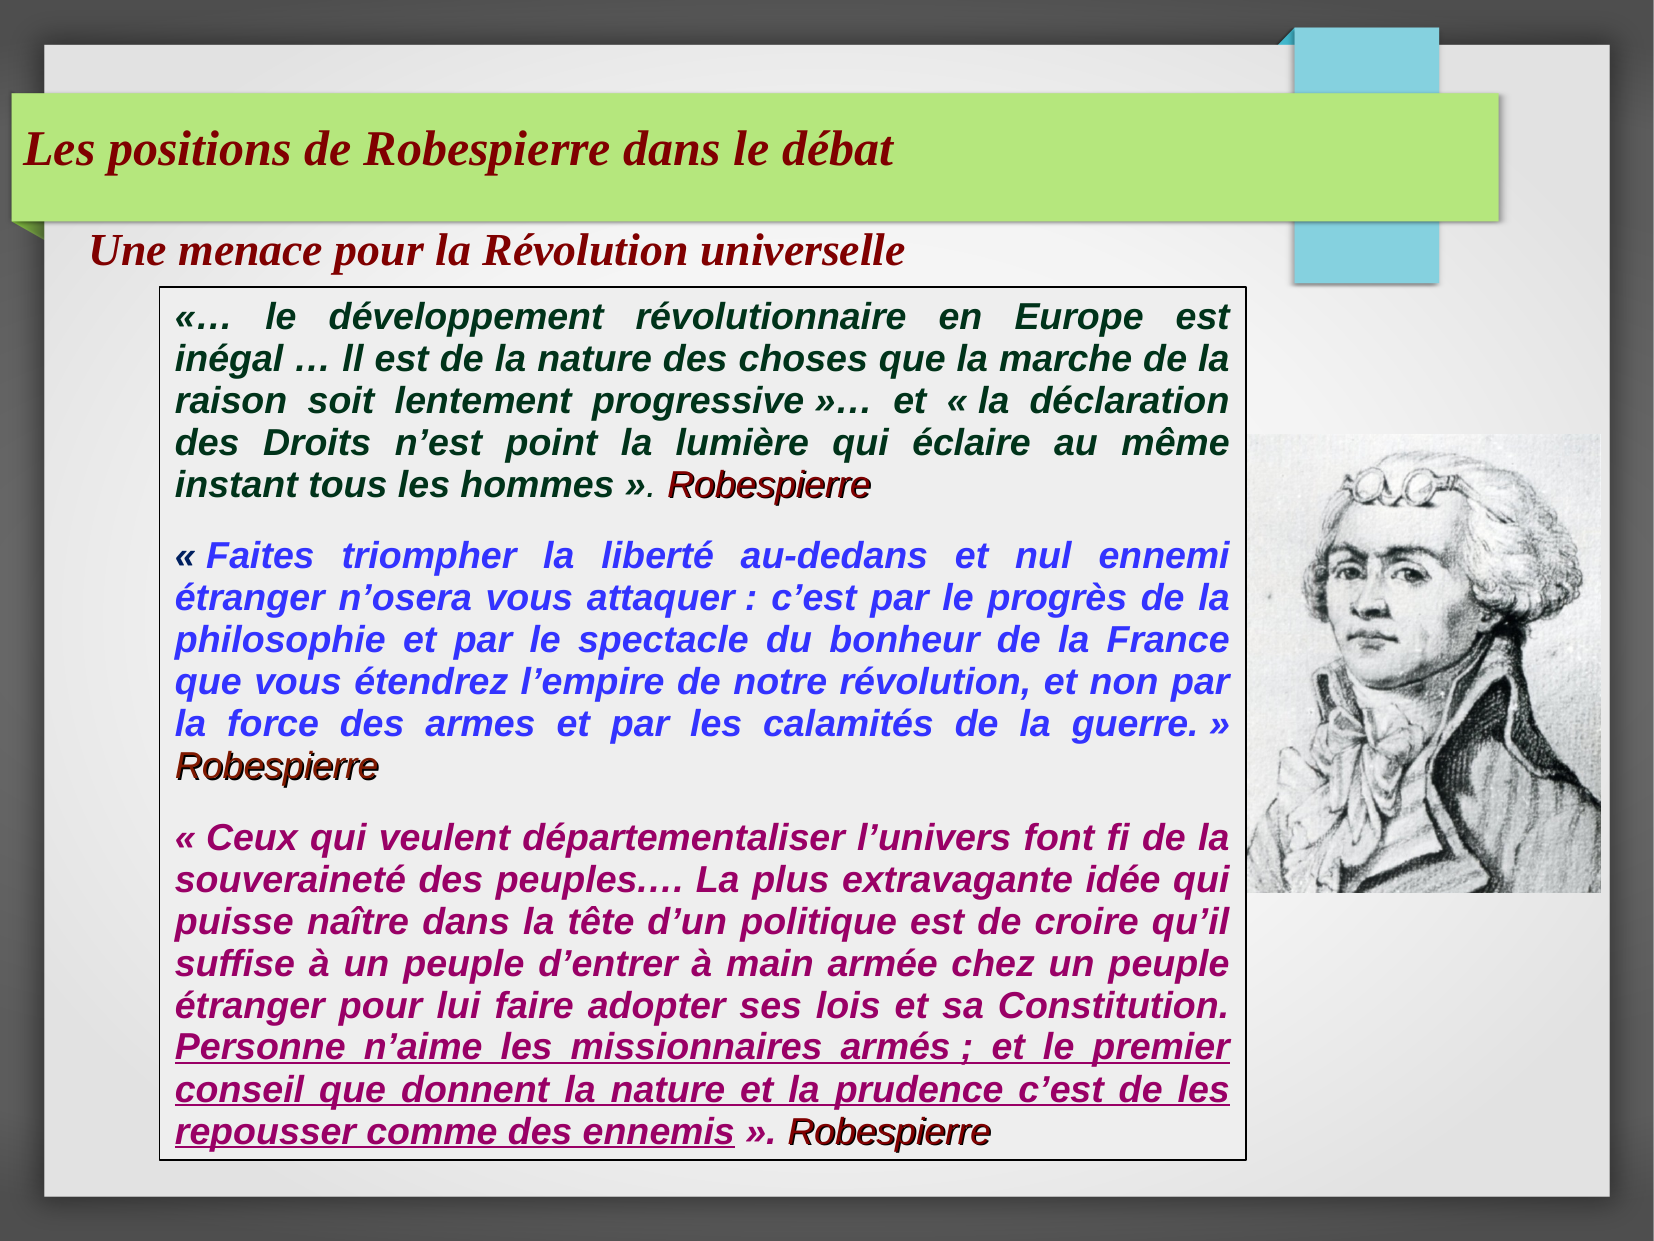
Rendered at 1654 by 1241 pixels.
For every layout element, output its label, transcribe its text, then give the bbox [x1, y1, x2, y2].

picture [0, 0, 1654, 1241]
title Les positions de Robespierre dans le débat [23, 89, 1205, 208]
text_box Une menace pour la Révolution universelle [73, 217, 922, 283]
text_box «… le développement révolutionnaire en Europe est inégal … ll est de la nature des choses que la marche de la raison soit lentement progressive »… et « la déclaration des Droits n’est point la lumière qui éclaire au même instant tous les hommes ». Robespierre « Faites triompher la liberté au-dedans et nul ennemi étranger n’osera vous attaquer : c’est par le progrès de la philosophie et par le spectacle du bonheur de la France que vous étendrez l’empire de notre révolution, et non par la force des armes et par les calamités de la guerre. » Robespierre « Ceux qui veulent départementaliser l’univers font fi de la souveraineté des peuples.… La plus extravagante idée qui puisse naître dans la tête d’un politique est de croire qu’il suffise à un peuple d’entrer à main armée chez un peuple étranger pour lui faire adopter ses lois et sa Constitution. Personne n’aime les missionnaires armés ; et le premier conseil que donnent la nature et la prudence c’est de les repousser comme des ennemis ». Robespierre [159, 286, 1247, 1161]
